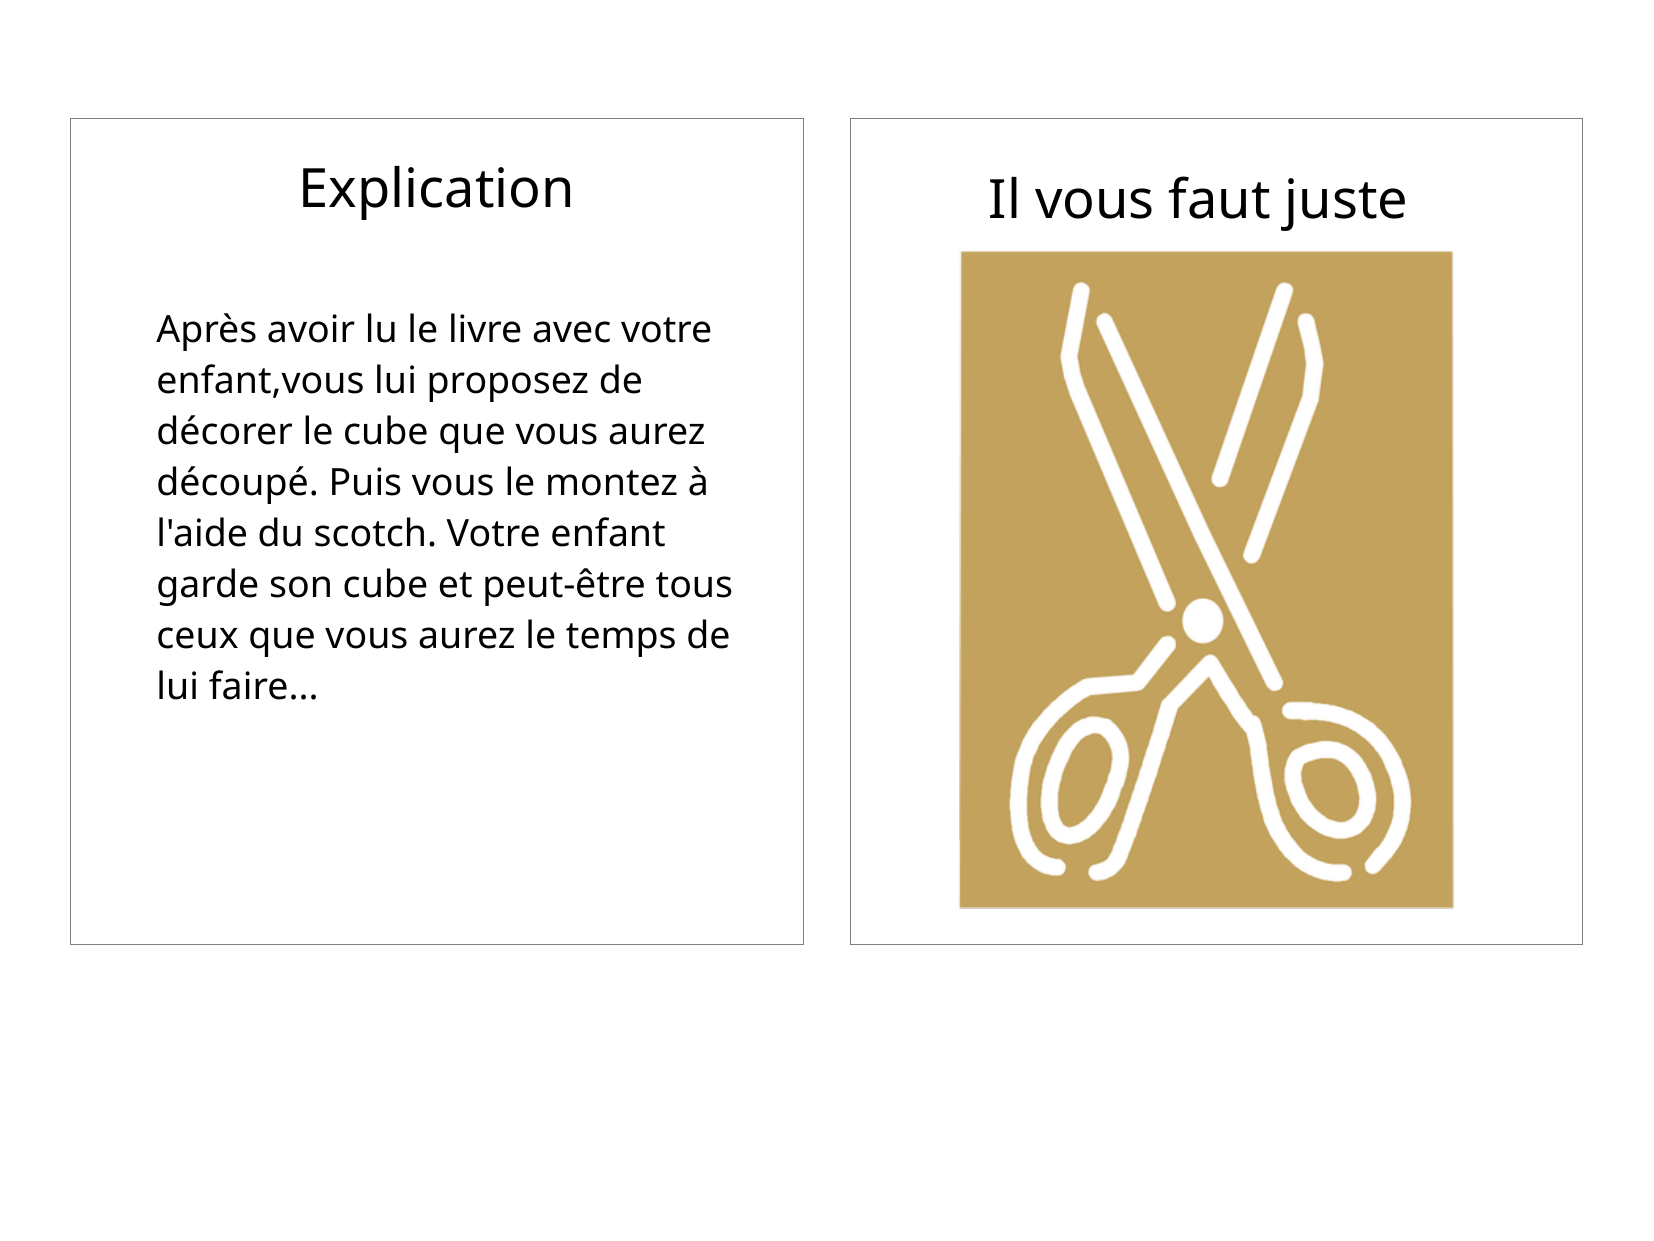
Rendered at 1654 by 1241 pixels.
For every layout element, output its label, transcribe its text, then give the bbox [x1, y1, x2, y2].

picture [956, 251, 1454, 910]
text_box Il vous faut juste [921, 153, 1477, 220]
text_box Après avoir lu le livre avec votre enfant,vous lui proposez de décorer le cube que vous aurez découpé. Puis vous le montez à l'aide du scotch. Votre enfant garde son cube et peut-être tous ceux que vous aurez le temps de lui faire... [141, 295, 756, 815]
text_box Explication [153, 141, 721, 209]
